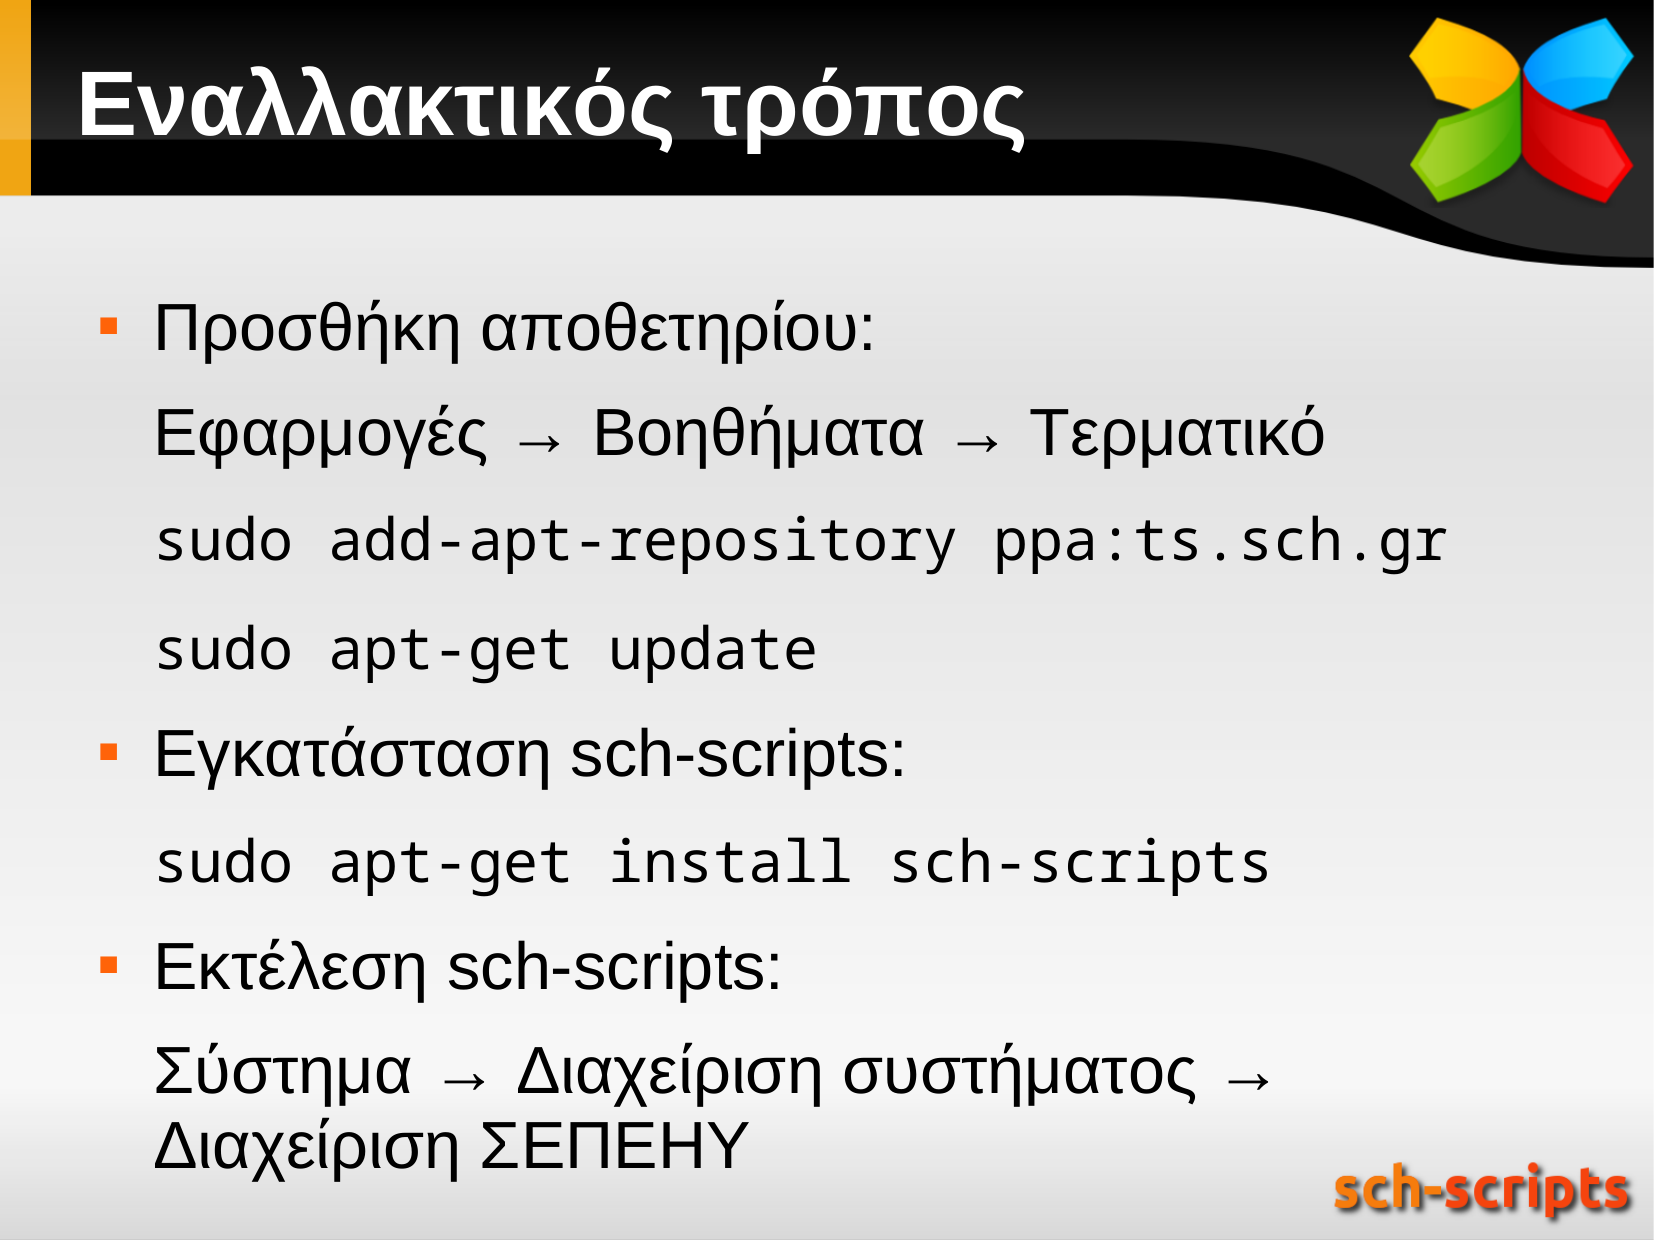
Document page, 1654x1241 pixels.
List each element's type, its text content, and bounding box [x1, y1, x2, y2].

list Προσθήκη αποθετηρίου: Εφαρμογές → Βοηθήματα → Τερματικό sudo add-apt-repository ppa:ts.sch.gr sudo apt-get update Εγκατάσταση sch-scripts: sudo apt-get install sch-scripts Εκτέλεση sch-scripts: Σύστημα → Διαχείριση συστήματος → Διαχείριση ΣΕΠΕΗΥ [82, 290, 1571, 1120]
title Εναλλακτικός τρόπος [76, 7, 1565, 200]
picture [0, 0, 1654, 1241]
